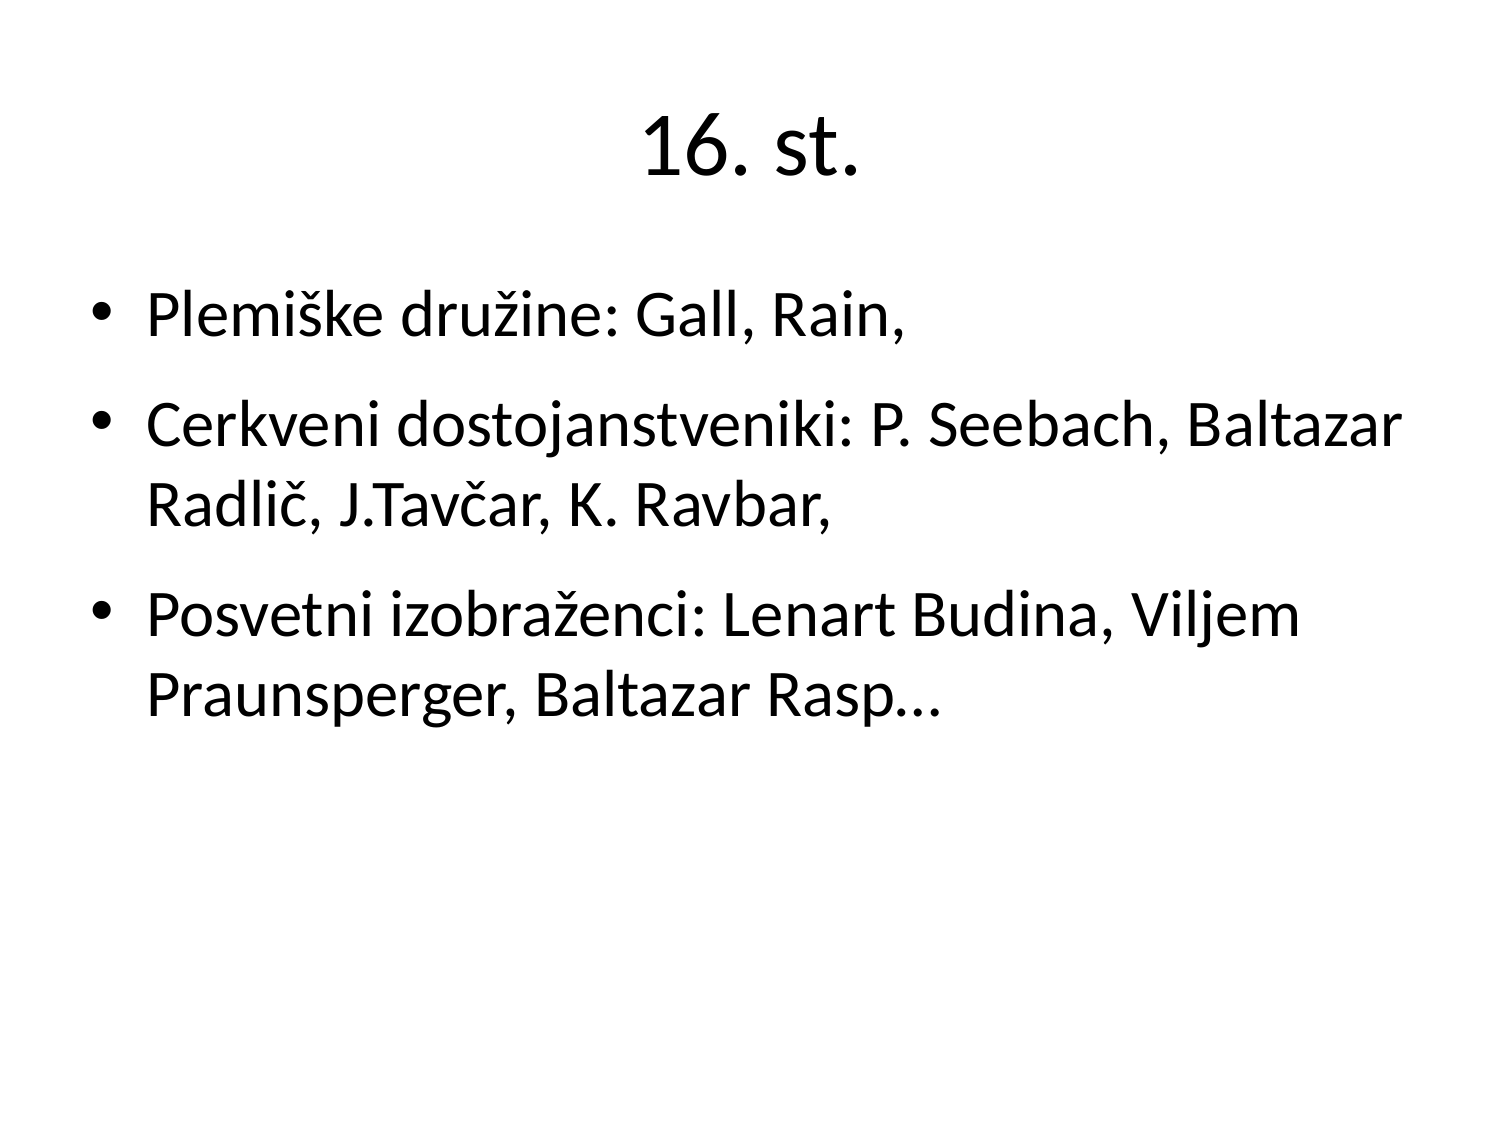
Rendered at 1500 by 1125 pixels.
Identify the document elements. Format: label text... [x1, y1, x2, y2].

list Plemiške družine: Gall, Rain, Cerkveni dostojanstveniki: P. Seebach, Baltazar Radlič, J.Tavčar, K. Ravbar, Posvetni izobraženci: Lenart Budina, Viljem Praunsperger, Baltazar Rasp… [75, 262, 1425, 1005]
title 16. st. [75, 45, 1425, 233]
